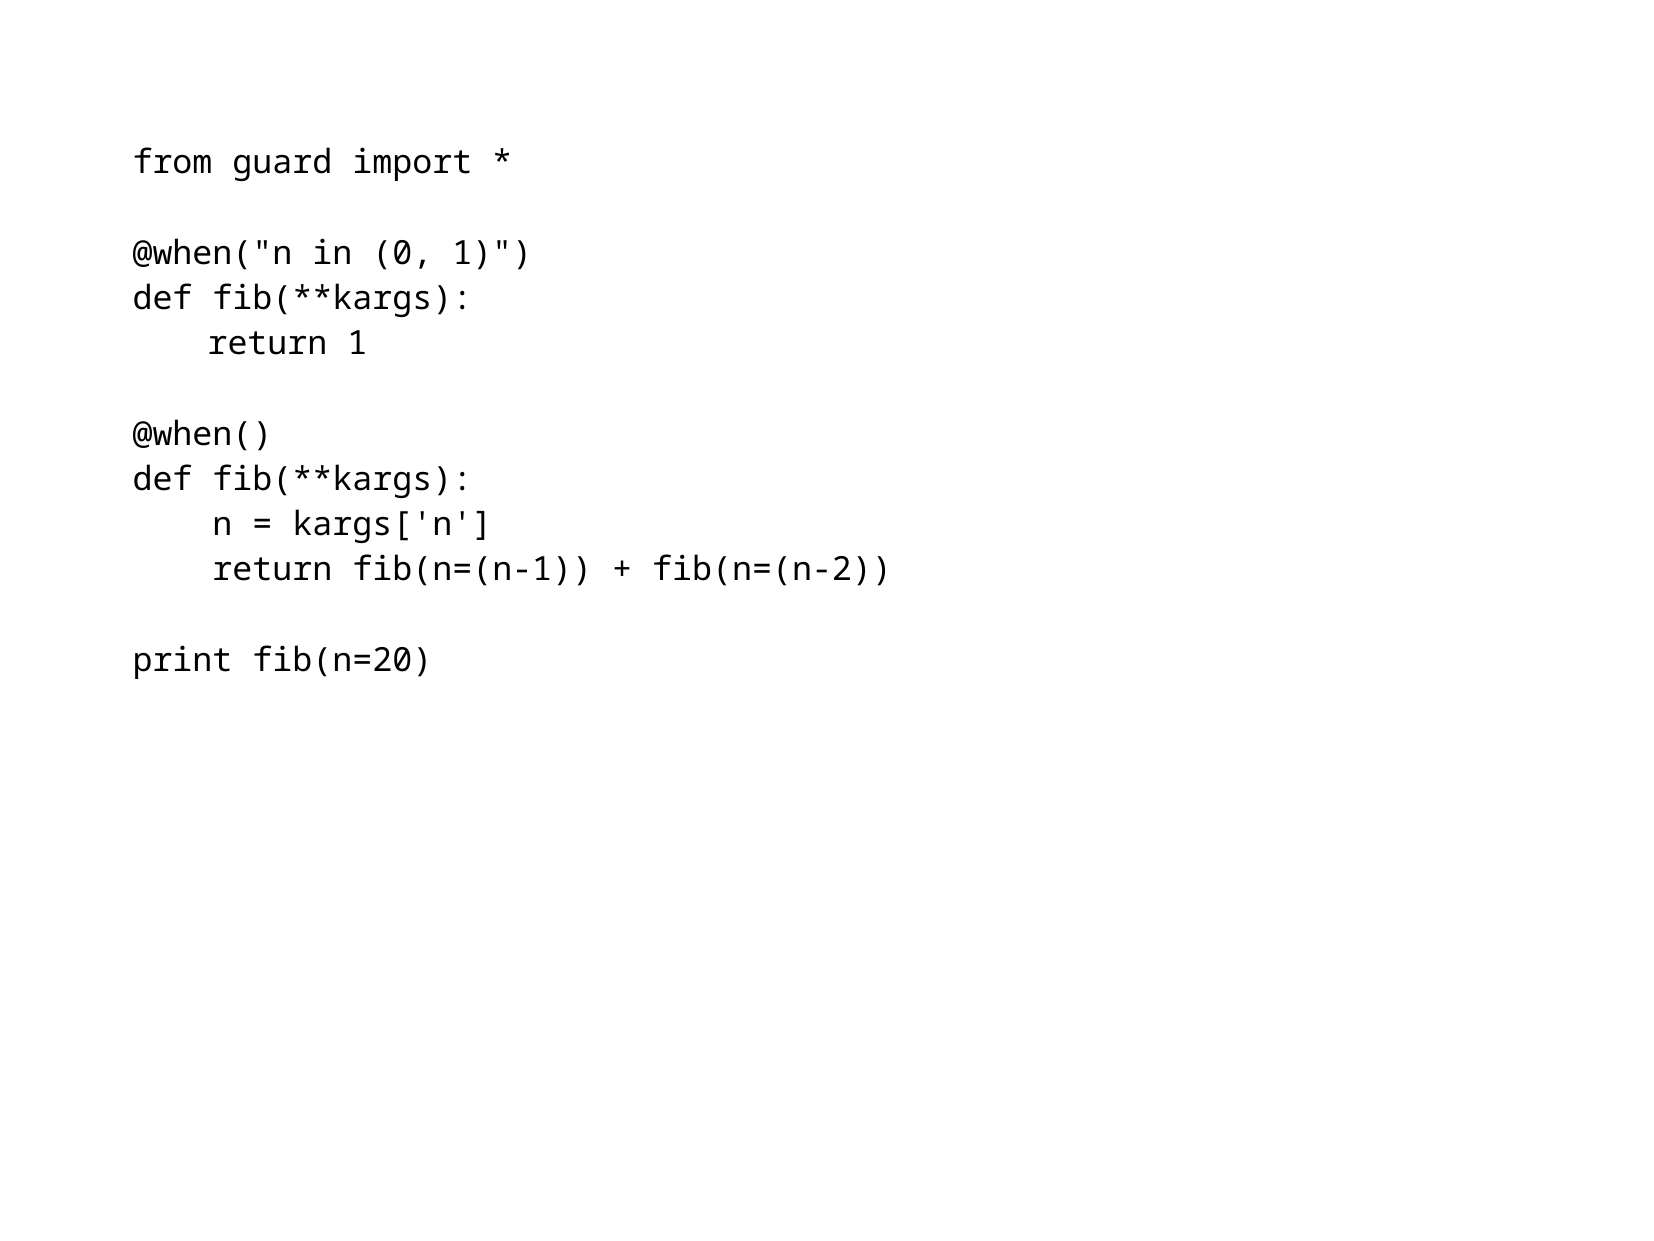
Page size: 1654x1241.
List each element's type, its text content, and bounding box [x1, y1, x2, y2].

text_box from guard import * @when("n in (0, 1)") def fib(**kargs): return 1 @when() def fib(**kargs): n = kargs['n'] return fib(n=(n-1)) + fib(n=(n-2)) print fib(n=20) [117, 130, 976, 751]
